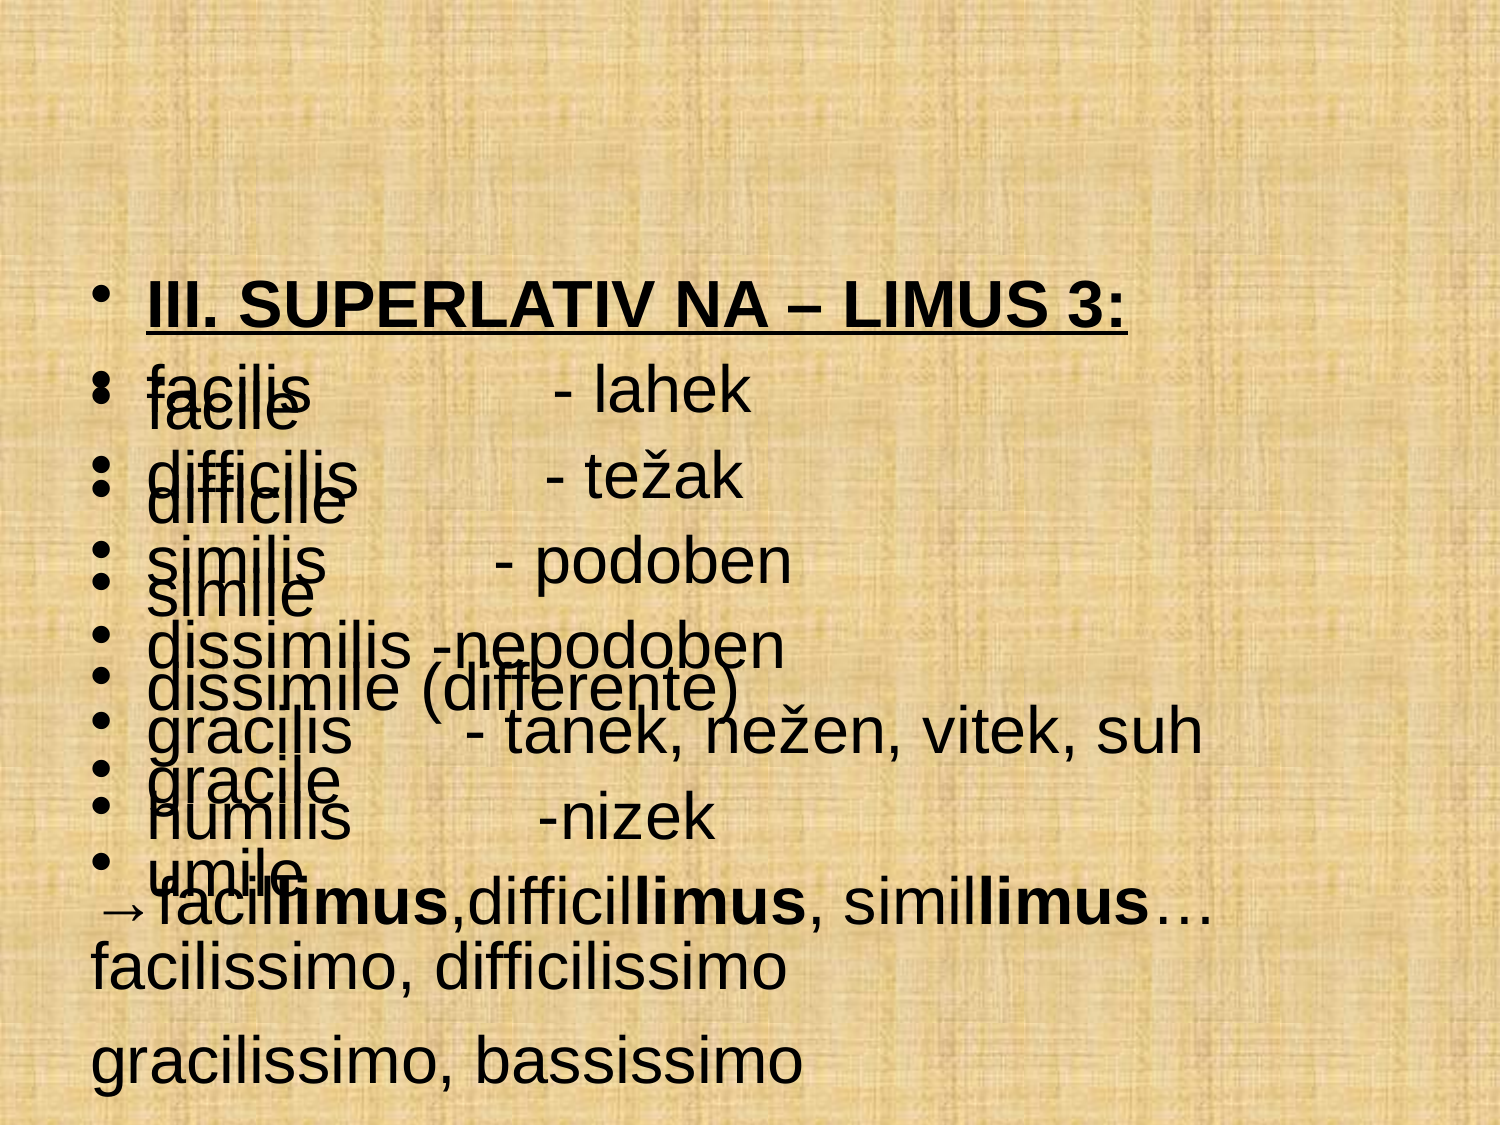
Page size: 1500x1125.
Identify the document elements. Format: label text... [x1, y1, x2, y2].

list facile difficile simile dissimile (differente) gracile umile facilissimo, difficilissimo gracilissimo, bassissimo [75, 262, 1425, 1005]
picture [0, 0, 1500, 1125]
